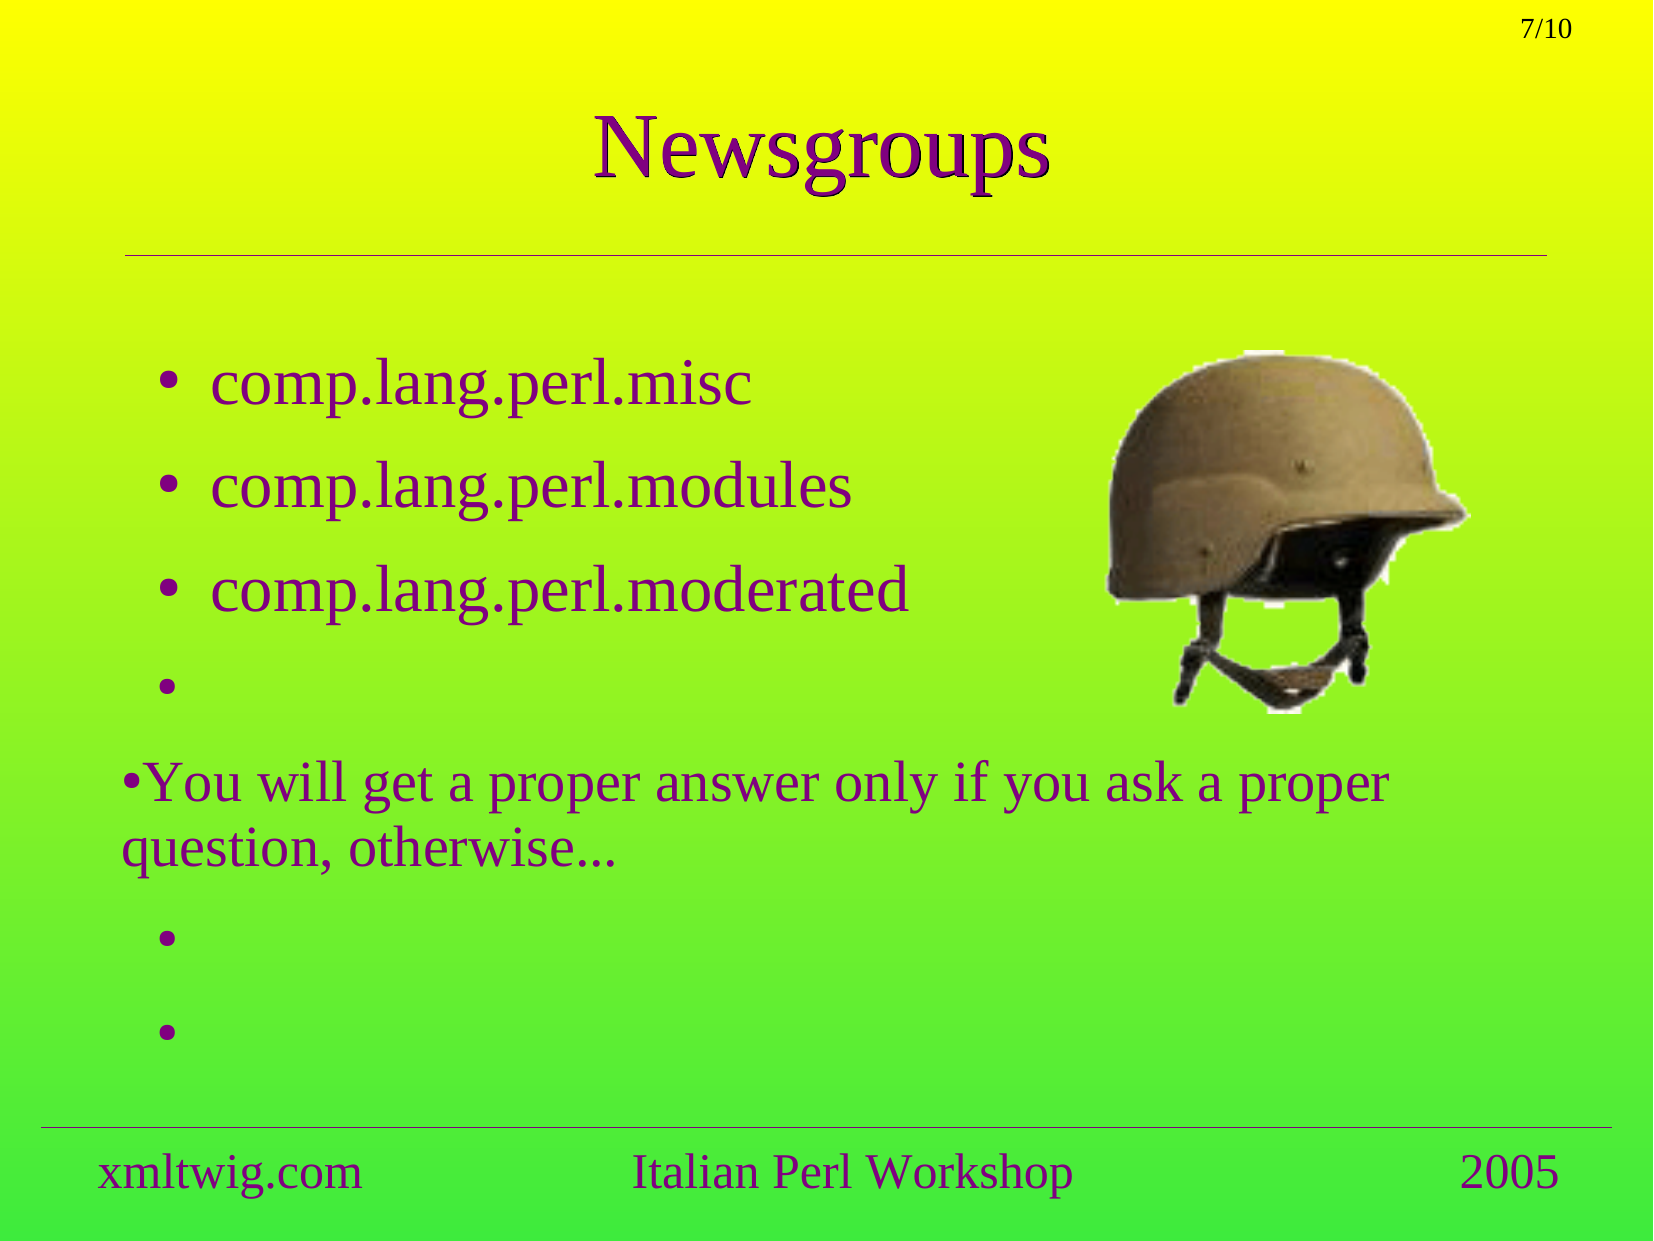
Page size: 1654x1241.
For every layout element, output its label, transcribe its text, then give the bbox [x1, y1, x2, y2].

title Newsgroups [116, 66, 1529, 225]
list comp.lang.perl.misc comp.lang.perl.modules comp.lang.perl.moderated You will get a proper answer only if you ask a proper question, otherwise... [121, 344, 1533, 1203]
picture [1100, 350, 1471, 714]
